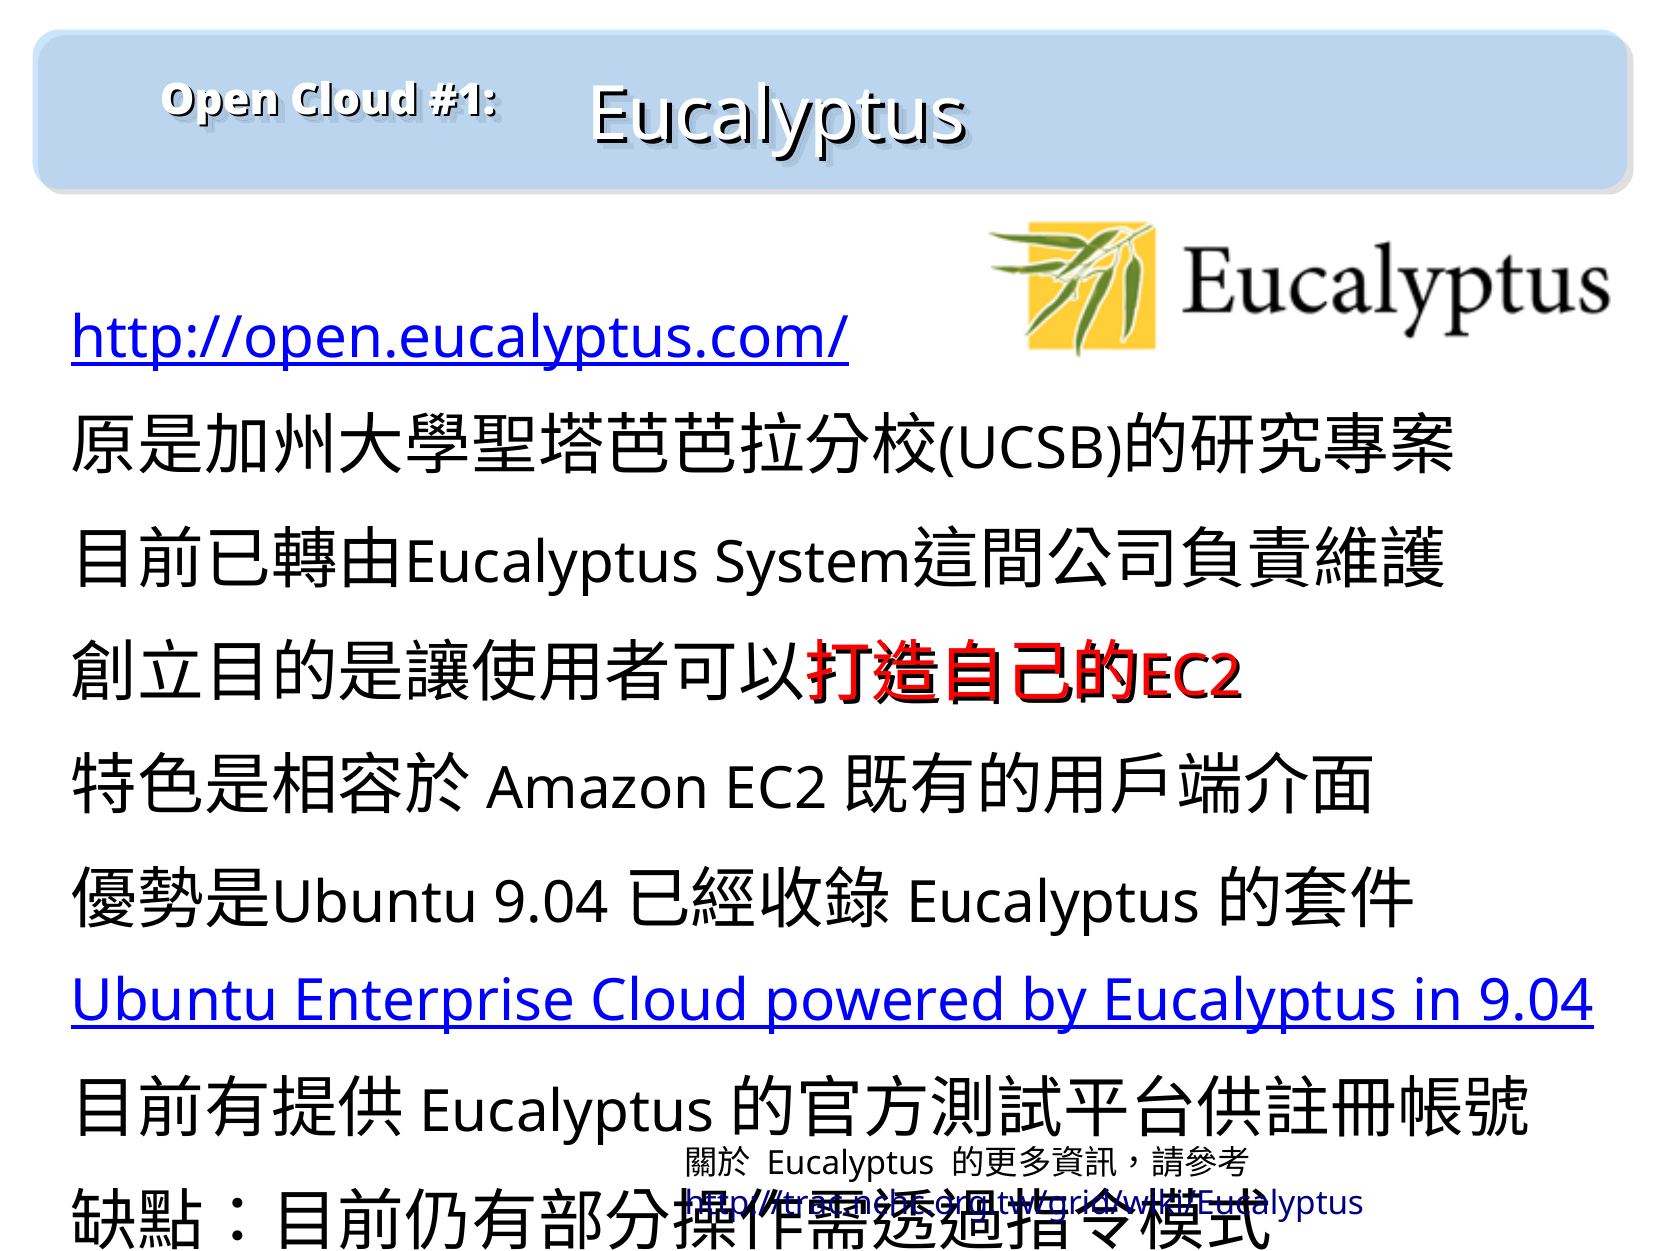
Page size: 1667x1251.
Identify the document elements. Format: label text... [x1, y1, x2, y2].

list http://open.eucalyptus.com/ 原是加州大學聖塔芭芭拉分校(UCSB)的研究專案 目前已轉由Eucalyptus System這間公司負責維護 創立目的是讓使用者可以打造自己的EC2 特色是相容於 Amazon EC2 既有的用戶端介面 優勢是Ubuntu 9.04 已經收錄 Eucalyptus 的套件 Ubuntu Enterprise Cloud powered by Eucalyptus in 9.04 目前有提供 Eucalyptus 的官方測試平台供註冊帳號 缺點：目前仍有部分操作需透過指令模式 [70, 295, 1636, 1078]
picture [987, 220, 1613, 295]
text_box 關於 Eucalyptus 的更多資訊，請參考 http://trac.nchc.org.tw/grid/wiki/Eucalyptus [664, 1127, 1642, 1235]
text_box Open Cloud #1: Eucalyptus [32, 29, 1628, 190]
